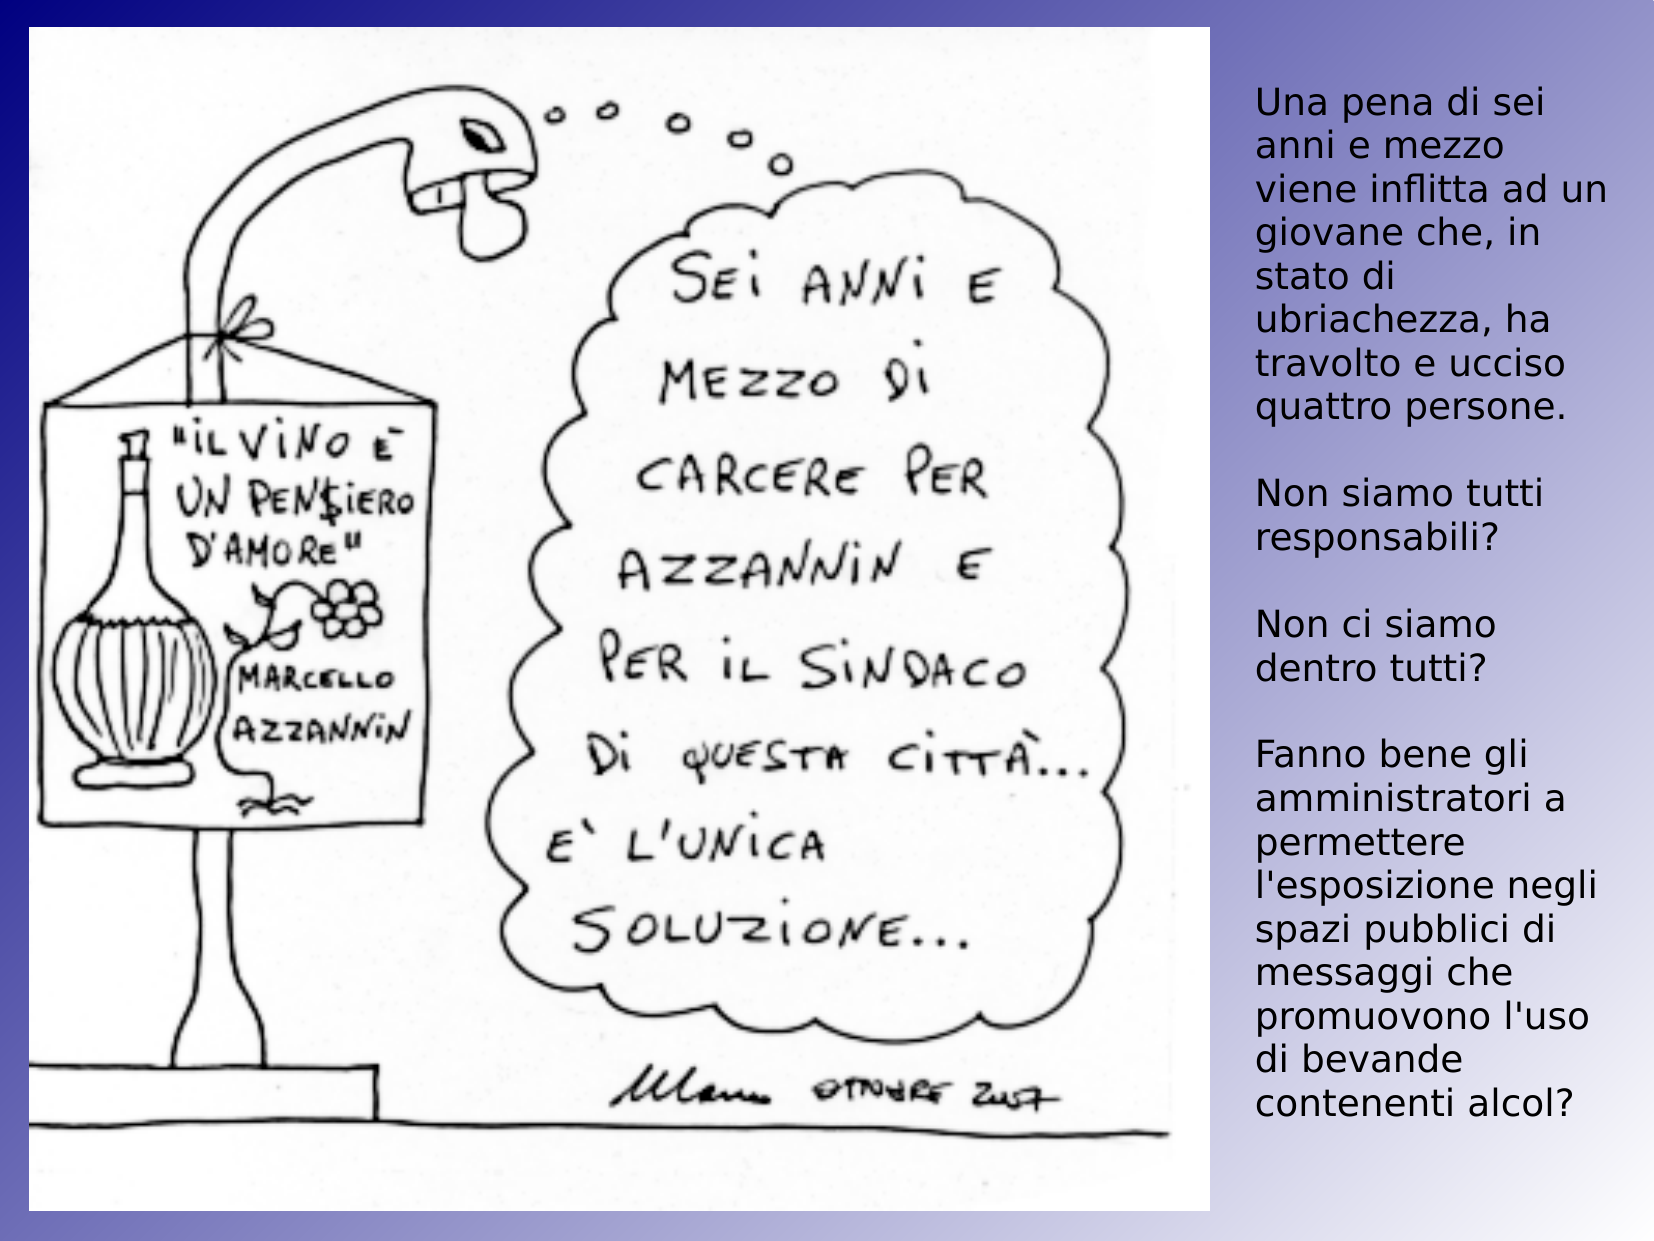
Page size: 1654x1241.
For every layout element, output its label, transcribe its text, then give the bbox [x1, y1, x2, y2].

text_box Una pena di sei anni e mezzo viene inflitta ad un giovane che, in stato di ubriachezza, ha travolto e ucciso quattro persone. Non siamo tutti responsabili? Non ci siamo dentro tutti? Fanno bene gli amministratori a permettere l'esposizione negli spazi pubblici di messaggi che promuovono l'uso di bevande contenenti alcol? [1240, 29, 1625, 1211]
picture [29, 27, 1210, 1211]
